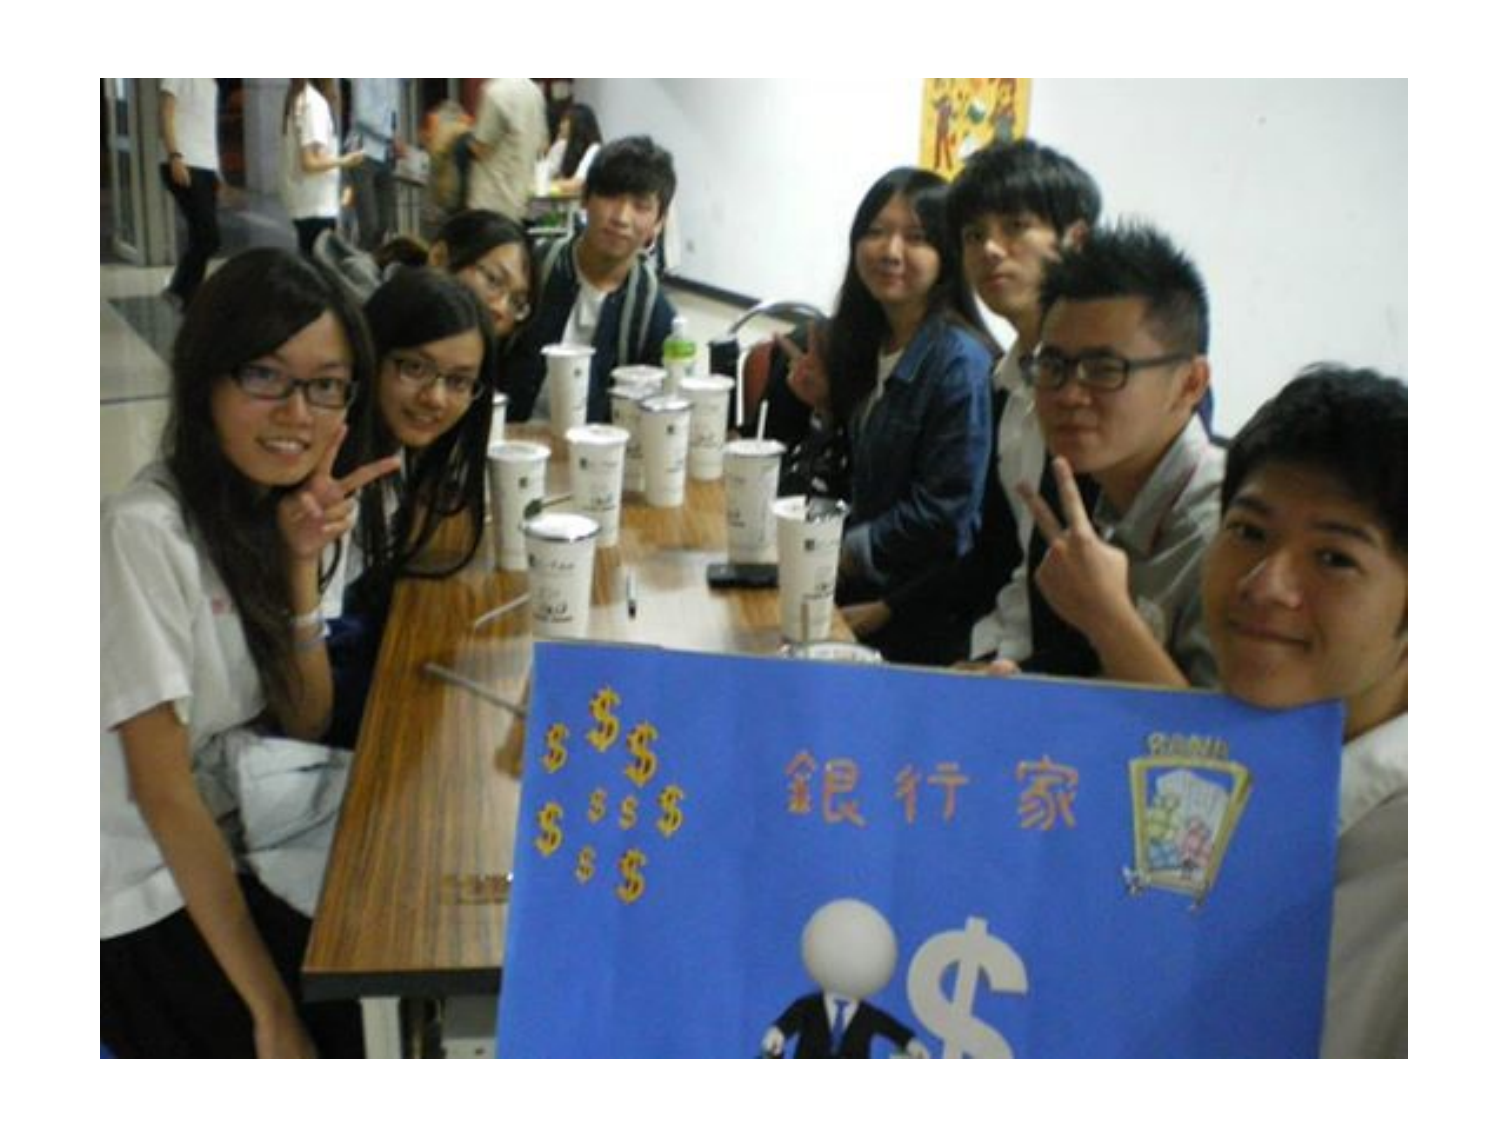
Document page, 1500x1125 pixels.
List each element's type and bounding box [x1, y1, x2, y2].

picture [100, 78, 1408, 1059]
title [75, 45, 1425, 233]
